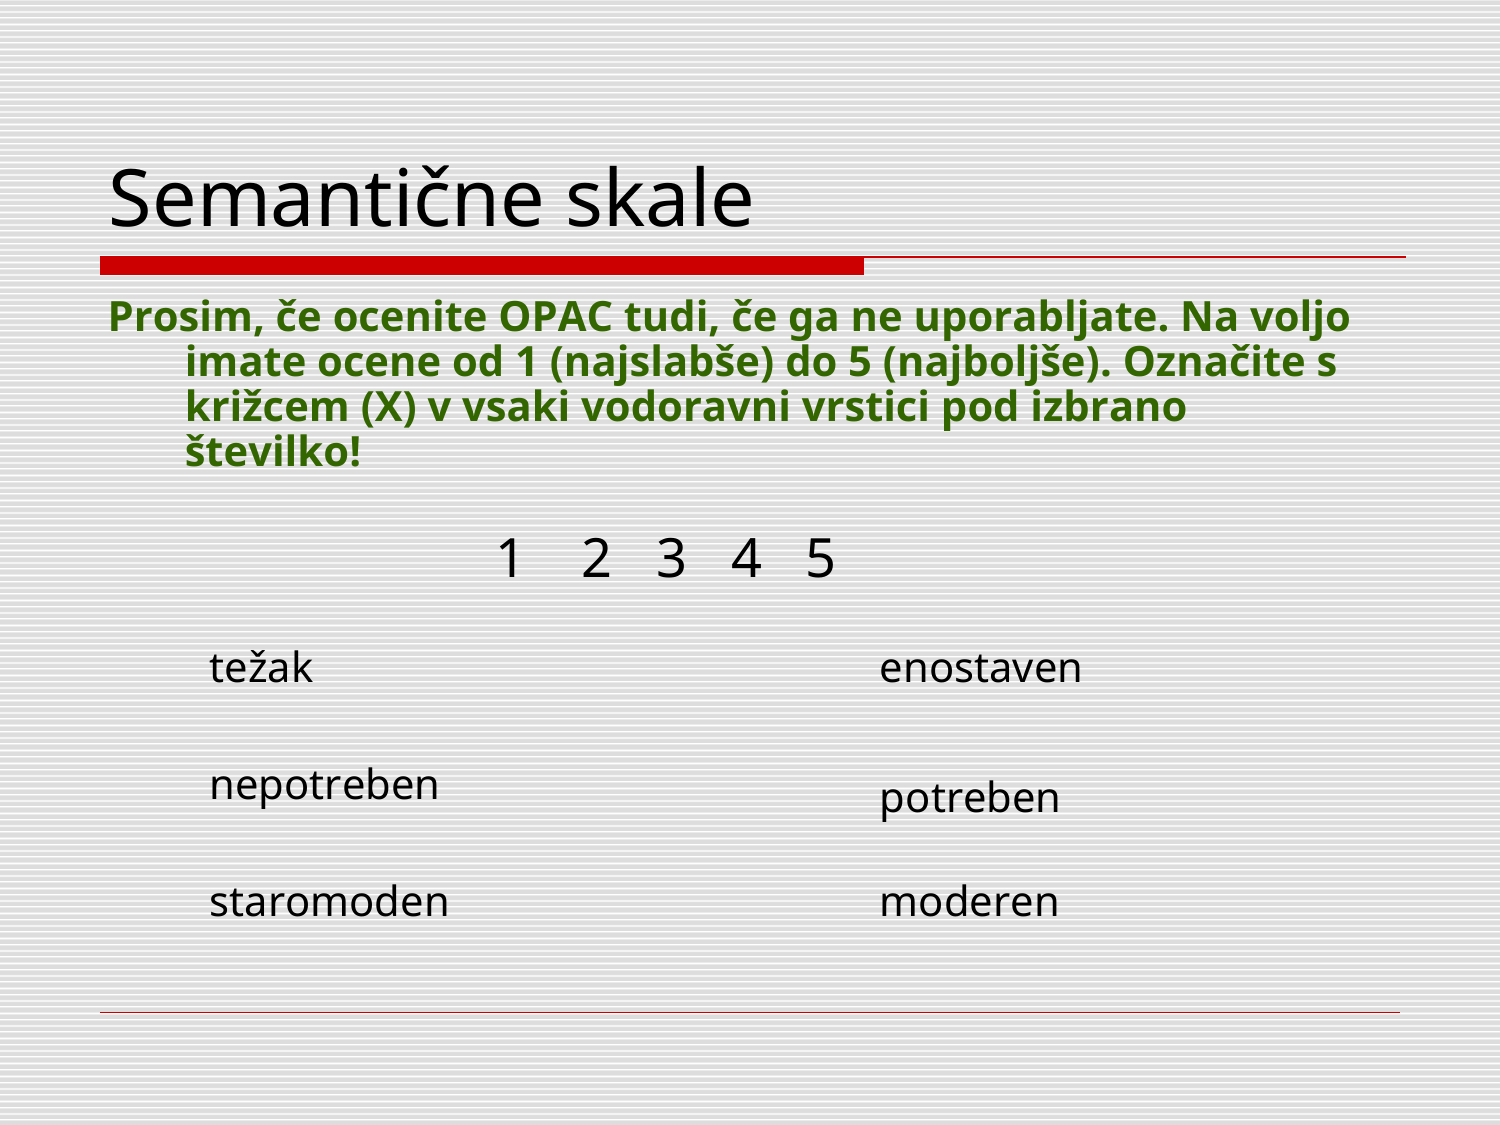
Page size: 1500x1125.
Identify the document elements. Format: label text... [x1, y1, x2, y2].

table_header 4 [716, 515, 791, 633]
table_cell [642, 633, 716, 750]
table_cell [567, 750, 642, 868]
table_cell [642, 868, 716, 988]
list Prosim, če ocenite OPAC tudi, če ga ne uporabljate. Na voljo imate ocene od 1 (najslabše) do 5 (najboljše). Označite s križcem (X) v vsaki vodoravni vrstici pod izbrano številko! [92, 287, 1376, 523]
table_header 1 [480, 515, 567, 633]
picture [0, 0, 1500, 1125]
table_cell [480, 633, 567, 750]
table_cell [480, 750, 567, 868]
table_cell moderen [865, 868, 1164, 988]
table_header 2 [567, 515, 642, 633]
table_cell [716, 750, 791, 868]
table_cell nepotreben [195, 750, 480, 868]
table_header [195, 515, 480, 633]
table_header 5 [791, 515, 865, 633]
table_cell enostaven [865, 633, 1164, 750]
table_cell [567, 868, 642, 988]
table_cell [642, 750, 716, 868]
table_cell [791, 750, 865, 868]
table_cell [791, 868, 865, 988]
table_cell [716, 868, 791, 988]
table_cell [791, 633, 865, 750]
table_cell težak [195, 633, 480, 750]
title Semantične skale [94, 49, 1407, 250]
table_cell [716, 633, 791, 750]
table_cell staromoden [195, 868, 480, 988]
table_header 3 [642, 515, 716, 633]
table_cell [480, 868, 567, 988]
table_header [865, 515, 1164, 633]
table_cell [567, 633, 642, 750]
table_cell potreben [865, 750, 1164, 868]
